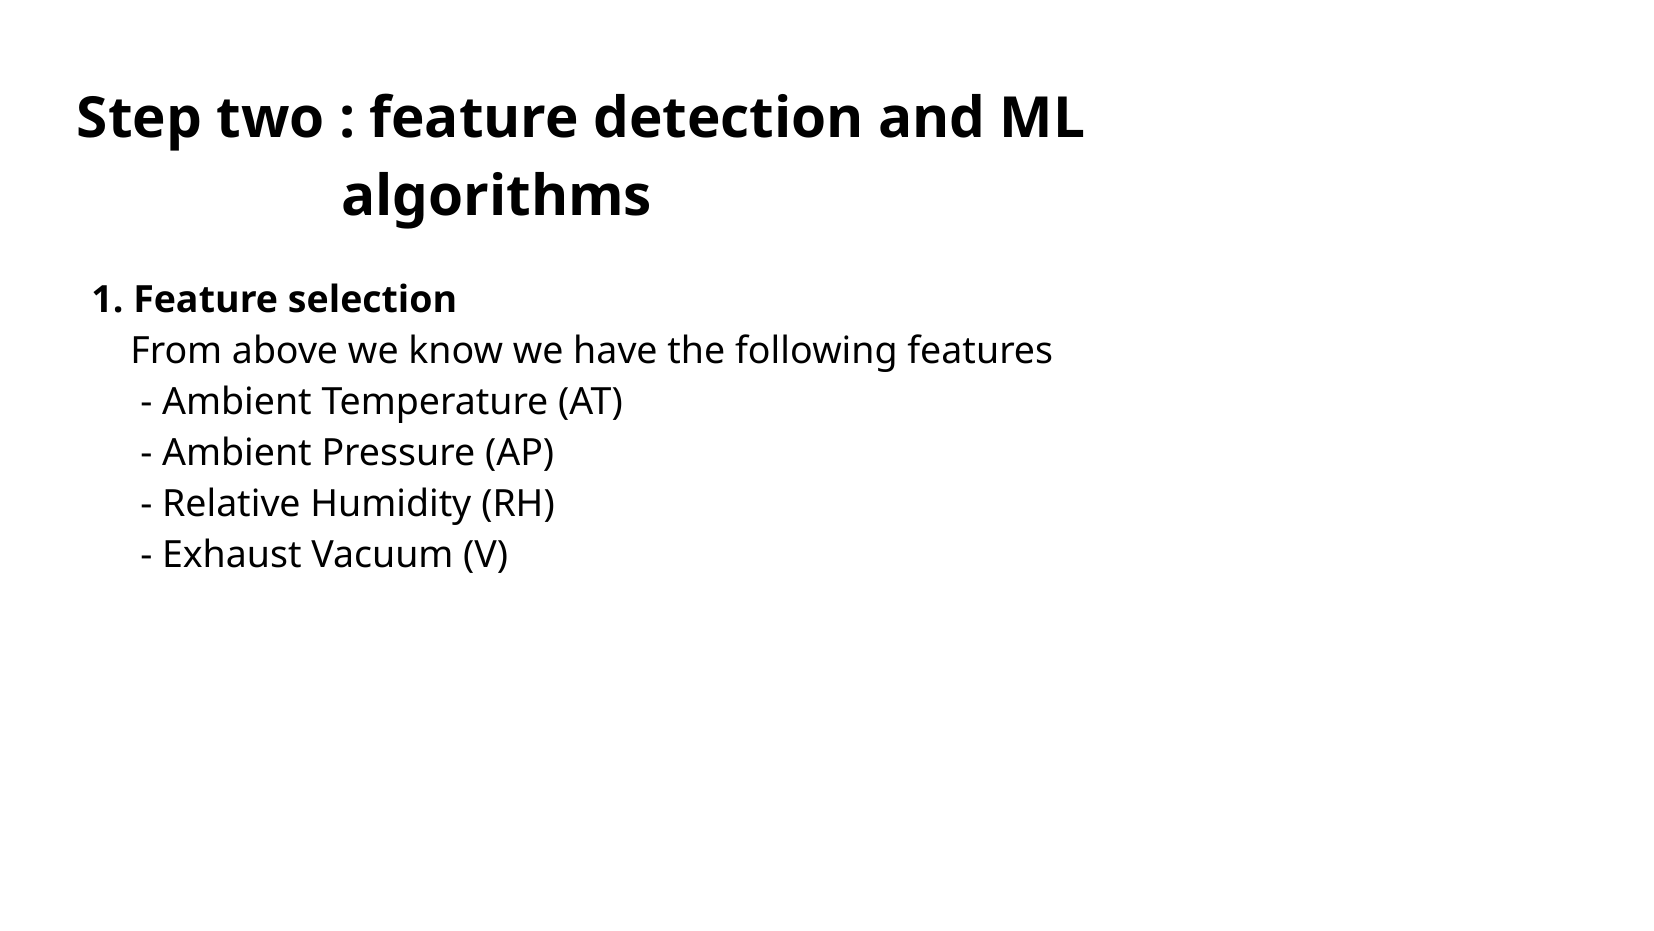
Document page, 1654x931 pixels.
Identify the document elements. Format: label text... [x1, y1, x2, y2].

text_box 1. Feature selection From above we know we have the following features - Ambient Temperature (AT) - Ambient Pressure (AP) - Relative Humidity (RH) - Exhaust Vacuum (V) [76, 214, 1576, 895]
title Step two : feature detection and ML algorithms [76, 76, 1565, 214]
